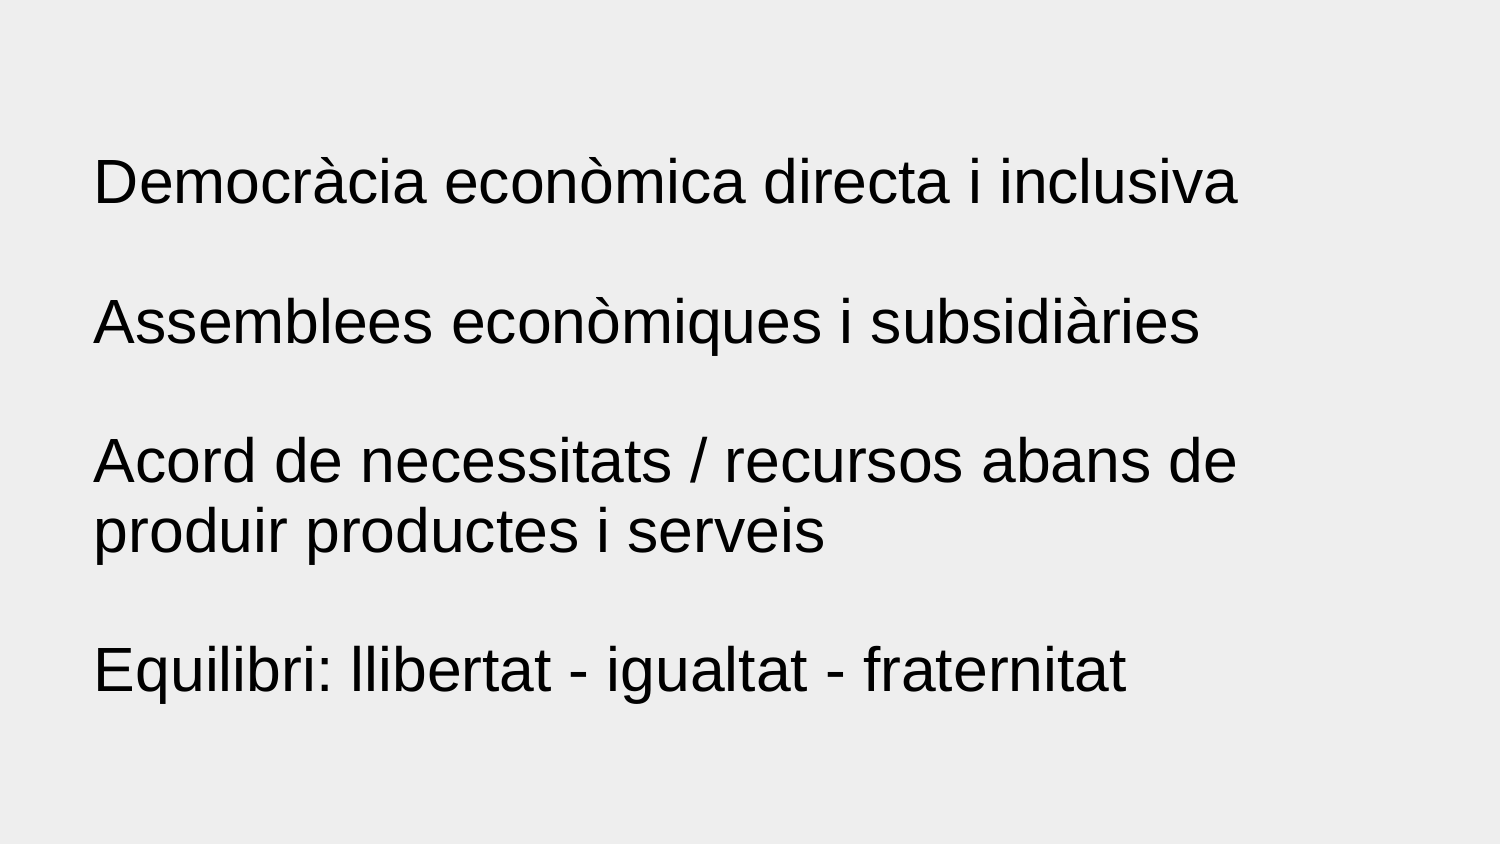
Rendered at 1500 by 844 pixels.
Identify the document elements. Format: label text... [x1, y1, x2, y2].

text_box Democràcia econòmica directa i inclusiva Assemblees econòmiques i subsidiàries Acord de necessitats / recursos abans de produir productes i serveis Equilibri: llibertat - igualtat - fraternitat [79, 139, 1430, 715]
